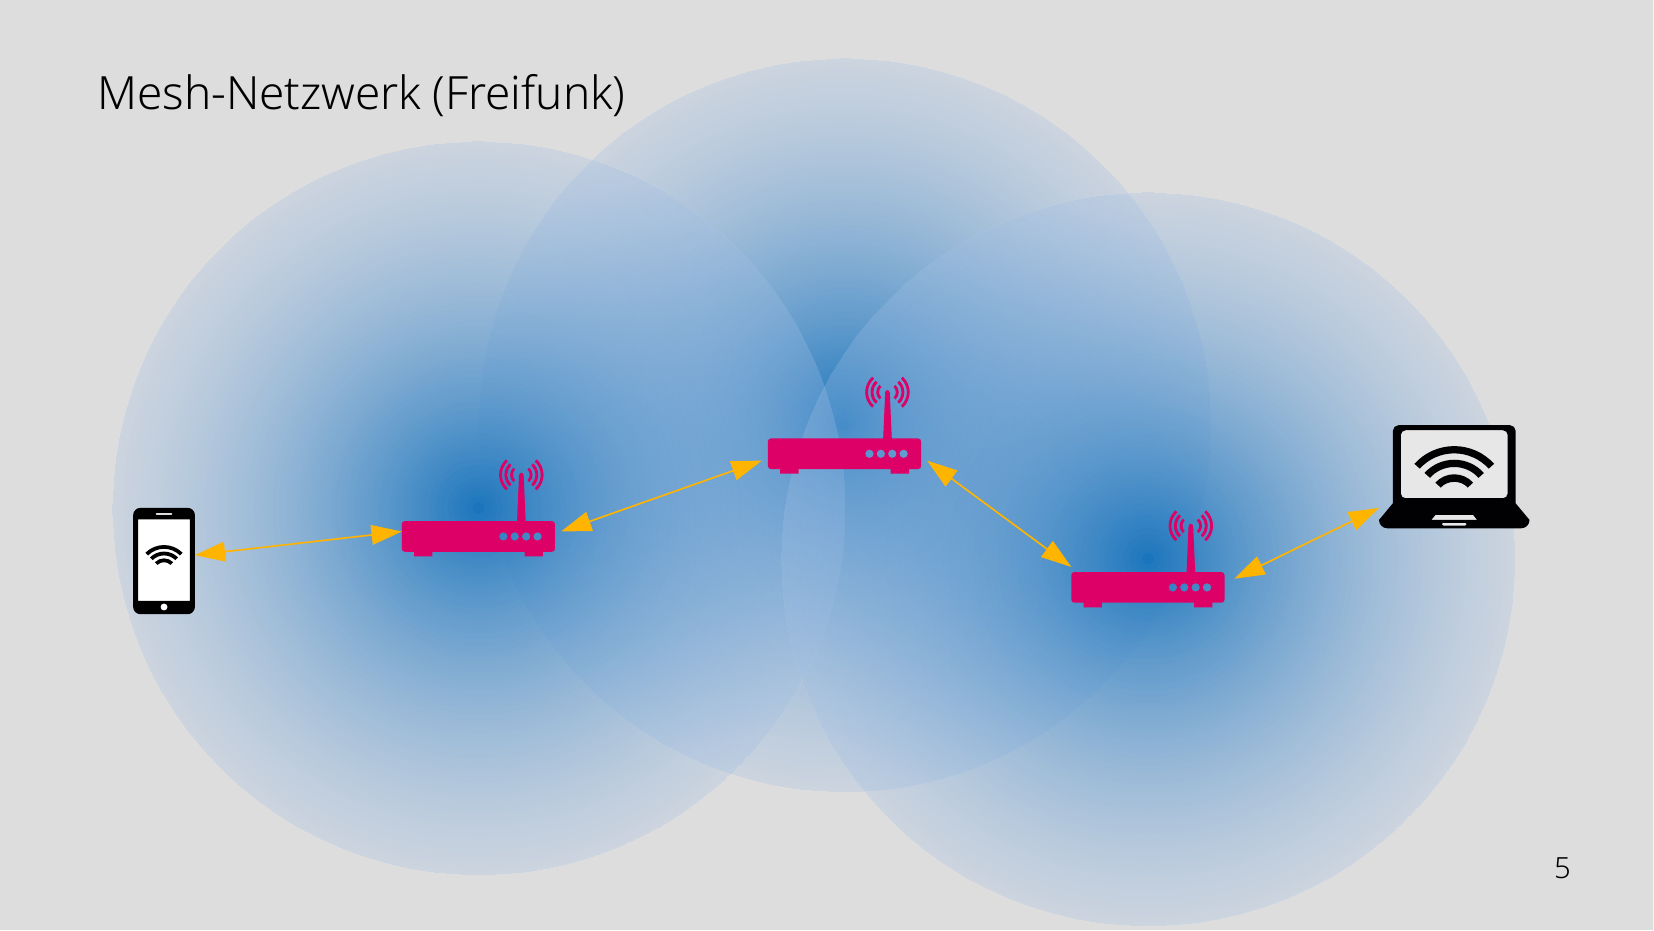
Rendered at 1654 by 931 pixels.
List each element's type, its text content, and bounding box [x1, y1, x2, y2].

picture [1071, 510, 1225, 608]
picture [767, 376, 922, 474]
picture [133, 507, 195, 615]
picture [401, 459, 556, 557]
text_box [112, 59, 1515, 926]
picture [1378, 425, 1530, 529]
text_box Mesh-Netzwerk (Freifunk) [82, 53, 651, 122]
